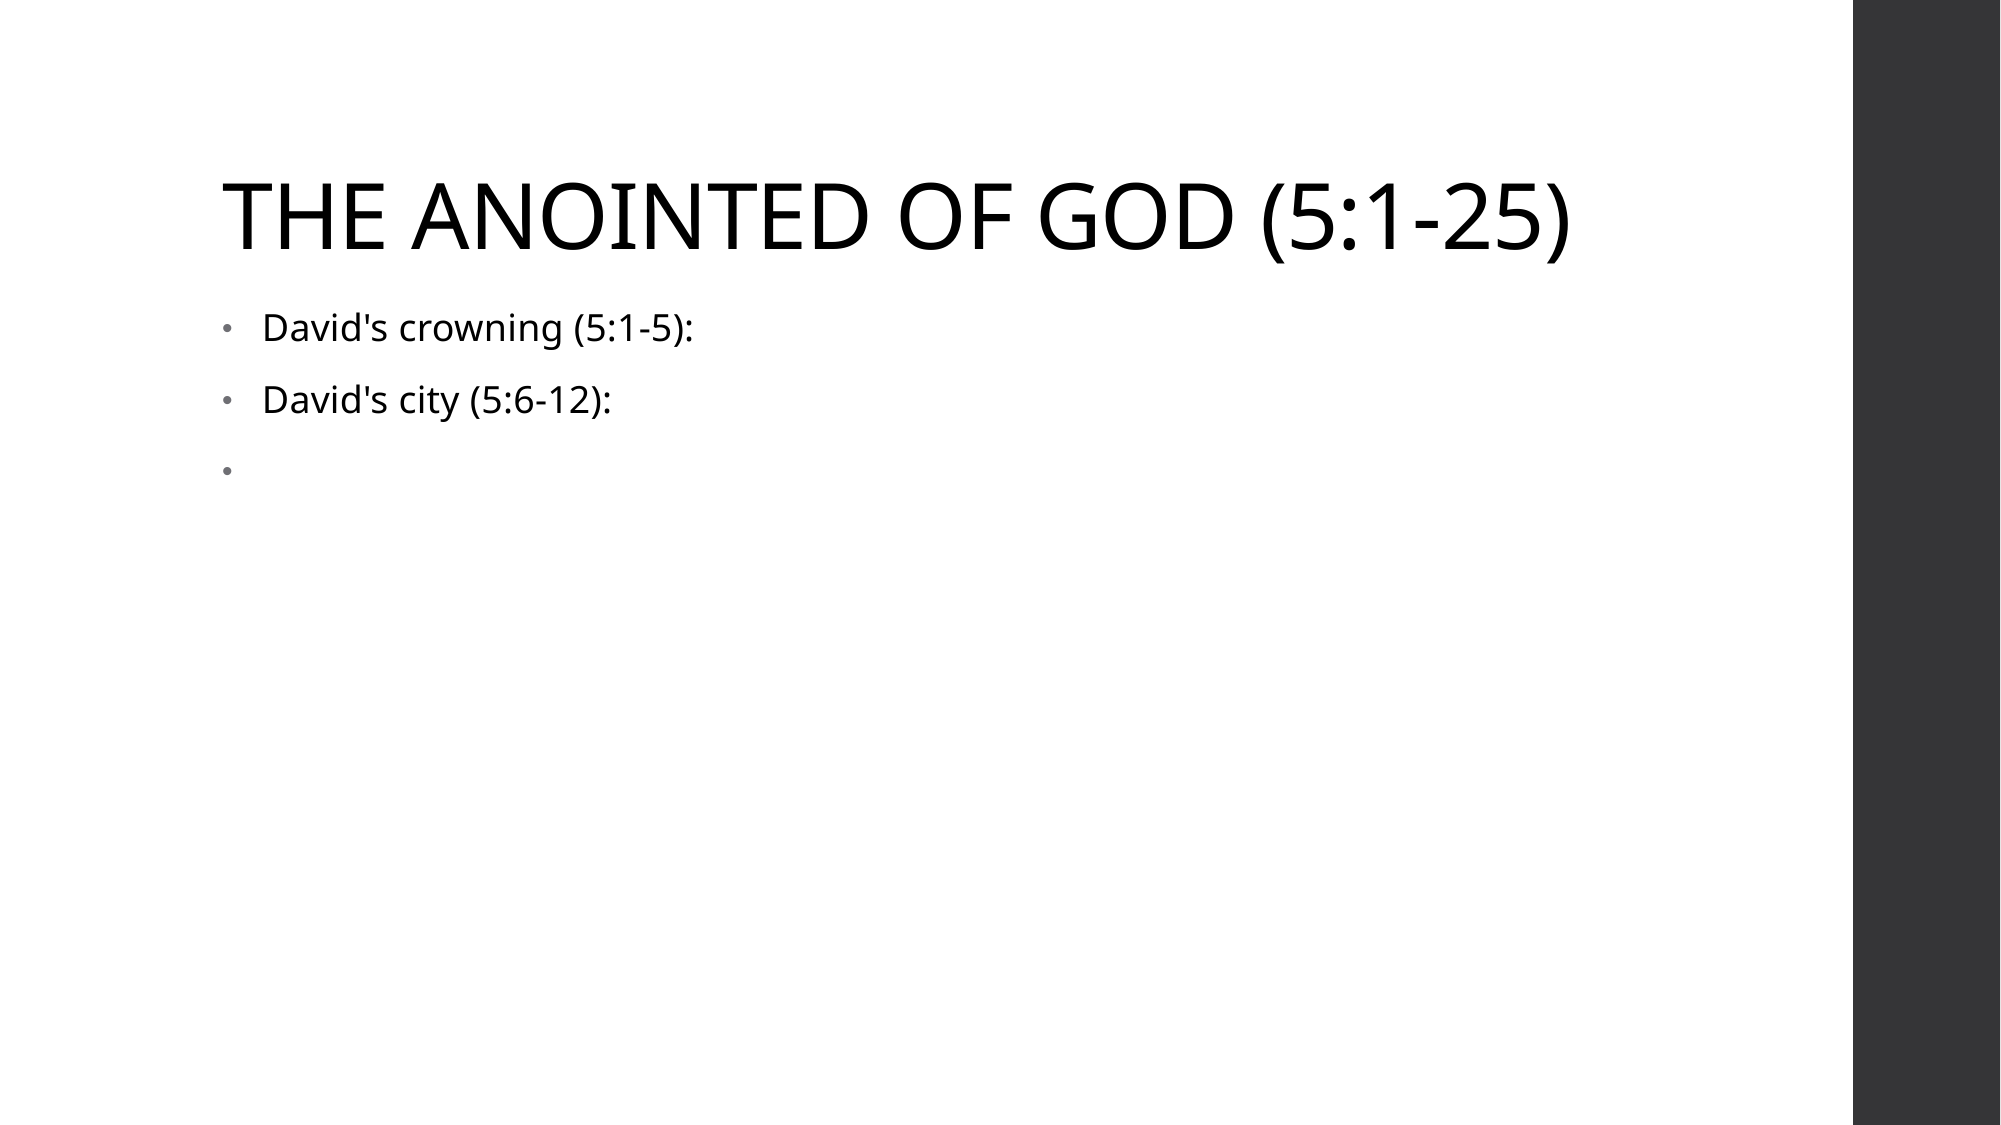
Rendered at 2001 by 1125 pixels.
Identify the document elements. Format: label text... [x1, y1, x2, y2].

list David's crowning (5:1-5): David's city (5:6-12): [206, 299, 1617, 1014]
title THE ANOINTED OF GOD (5:1-25) [206, 60, 1797, 278]
